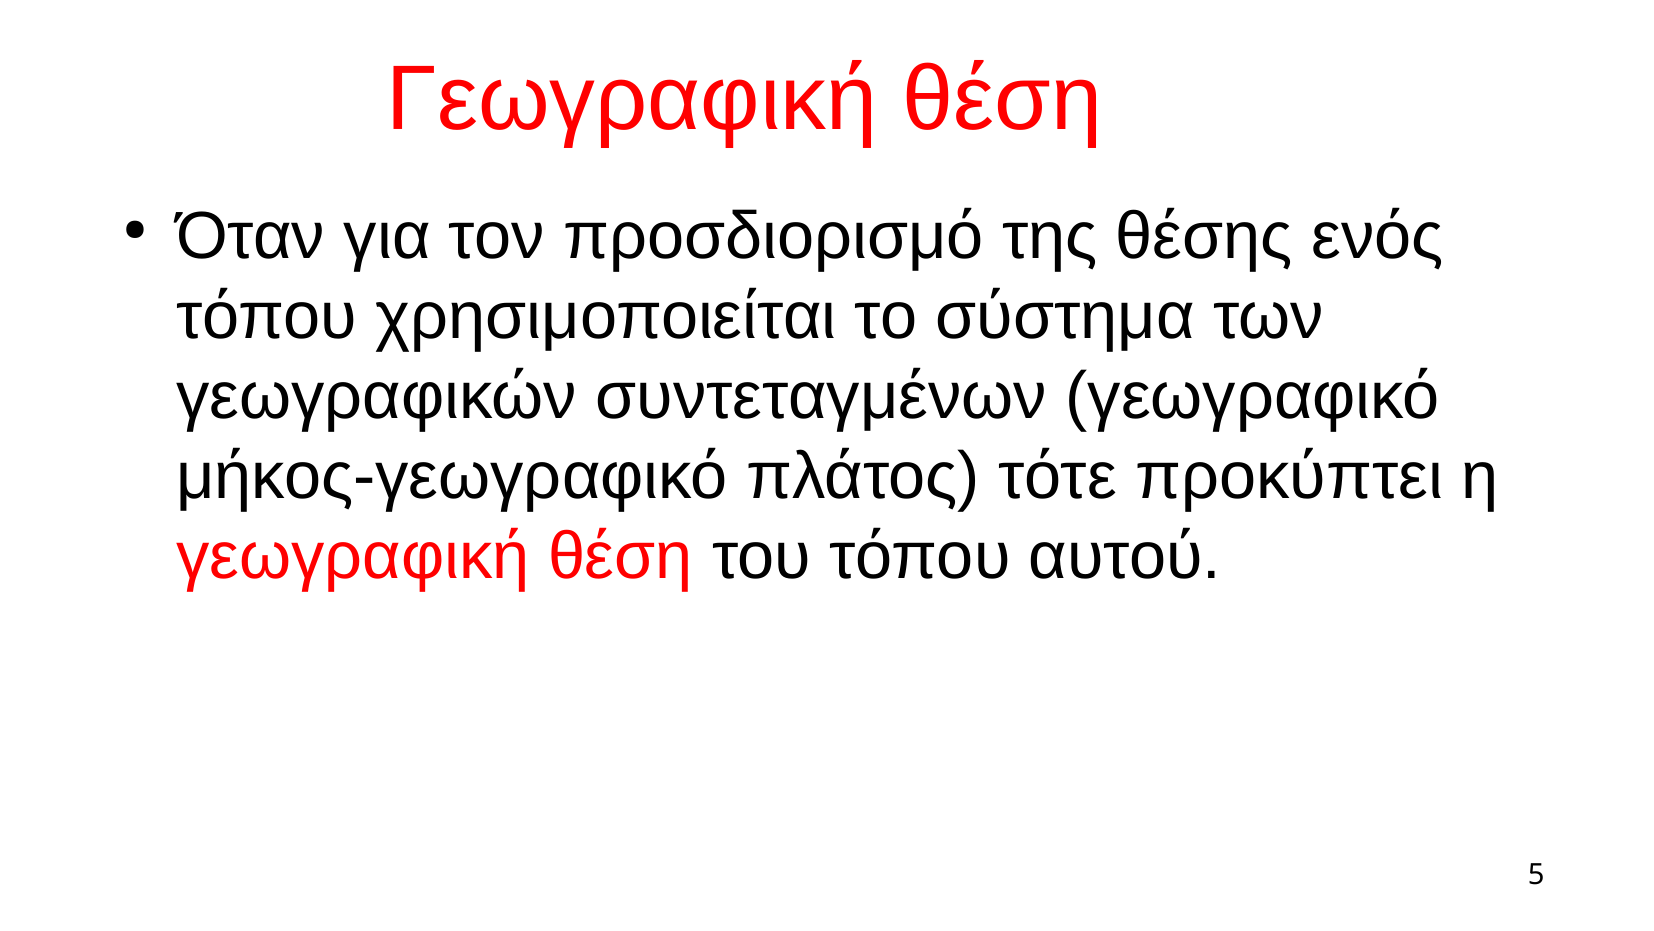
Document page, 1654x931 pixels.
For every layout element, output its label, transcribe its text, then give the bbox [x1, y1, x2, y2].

text_box <αριθμός> [1214, 847, 1560, 910]
title Γεωγραφική θέση [123, 20, 1367, 155]
list Όταν για τον προσδιορισμό της θέσης ενός τόπου χρησιμοποιείται το σύστημα των γεωγραφικών συντεταγμένων (γεωγραφικό μήκος-γεωγραφικό πλάτος) τότε προκύπτει η γεωγραφική θέση του τόπου αυτού. [90, 184, 1516, 745]
